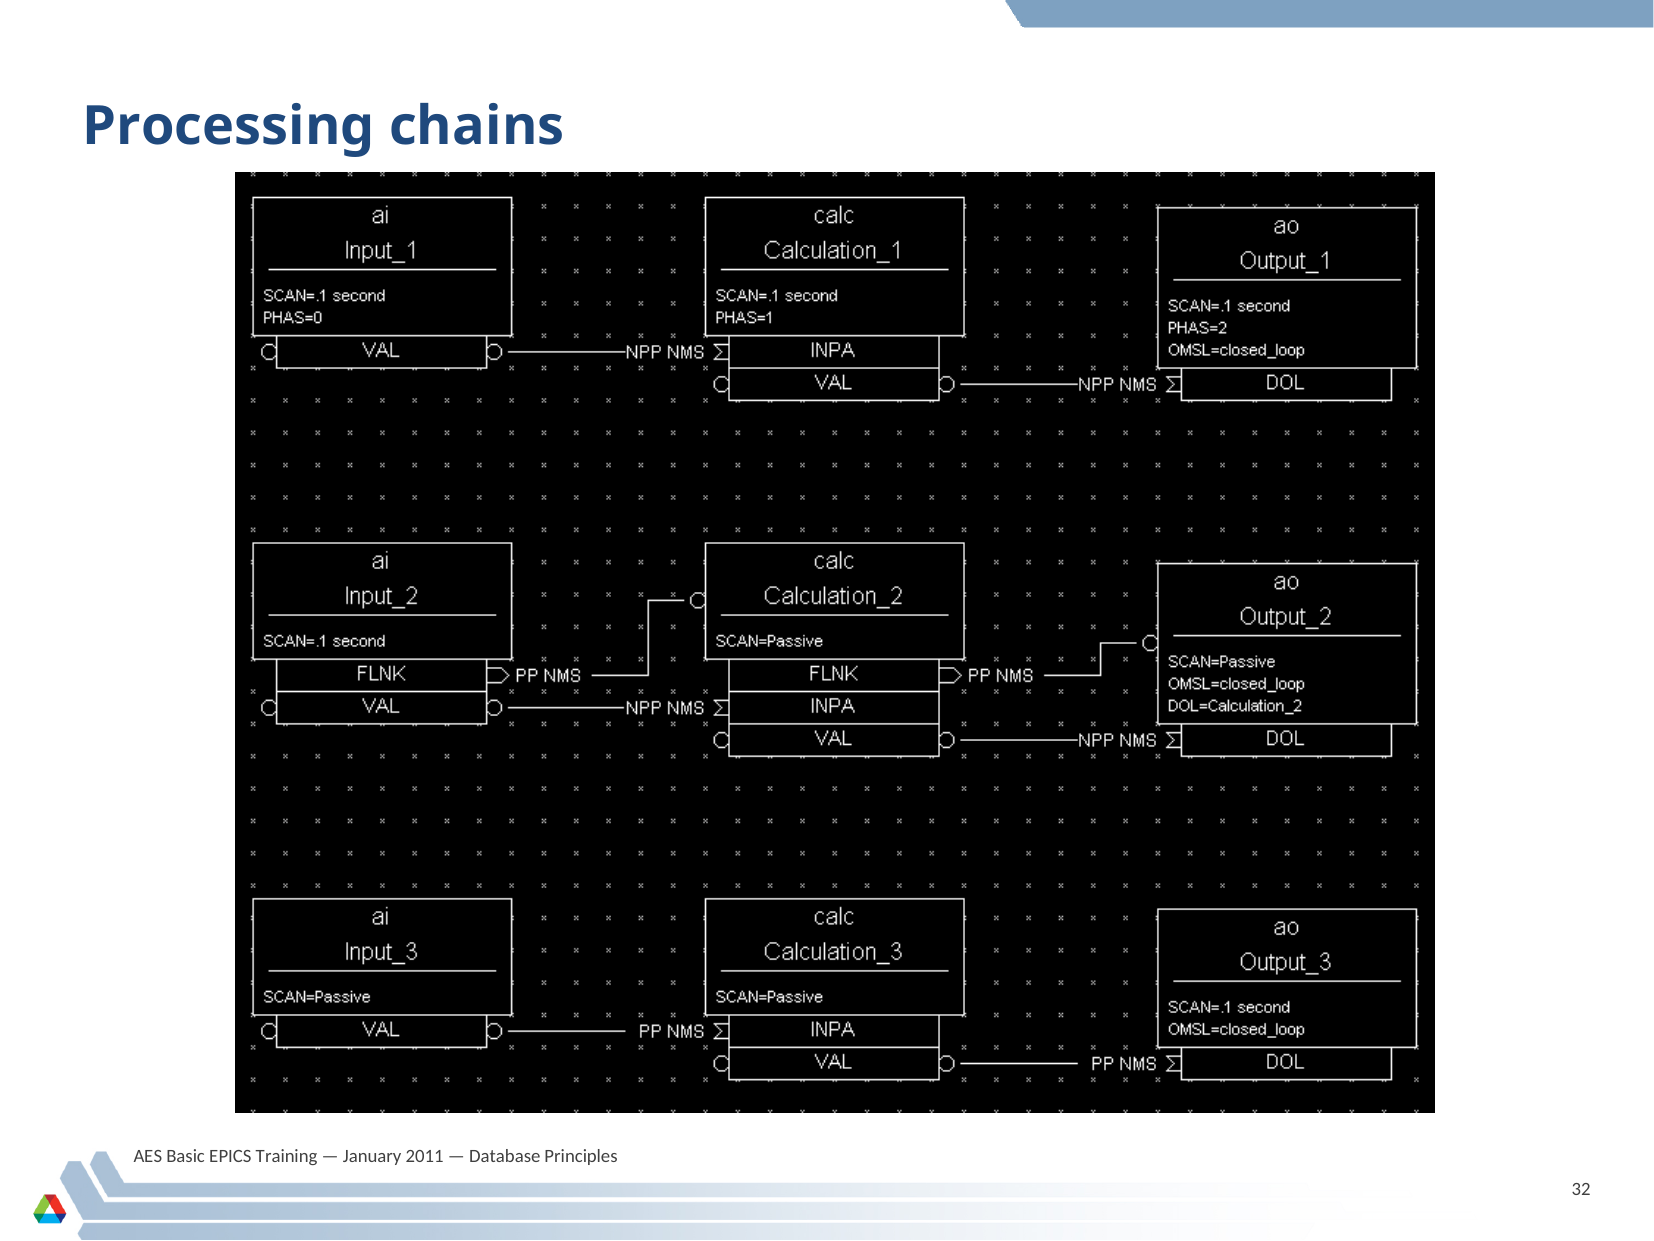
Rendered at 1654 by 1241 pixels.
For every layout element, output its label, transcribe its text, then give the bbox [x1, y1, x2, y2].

picture [0, 0, 1654, 29]
picture [0, 1143, 1654, 1240]
title Processing chains [82, 97, 1571, 224]
picture [235, 172, 1435, 1114]
